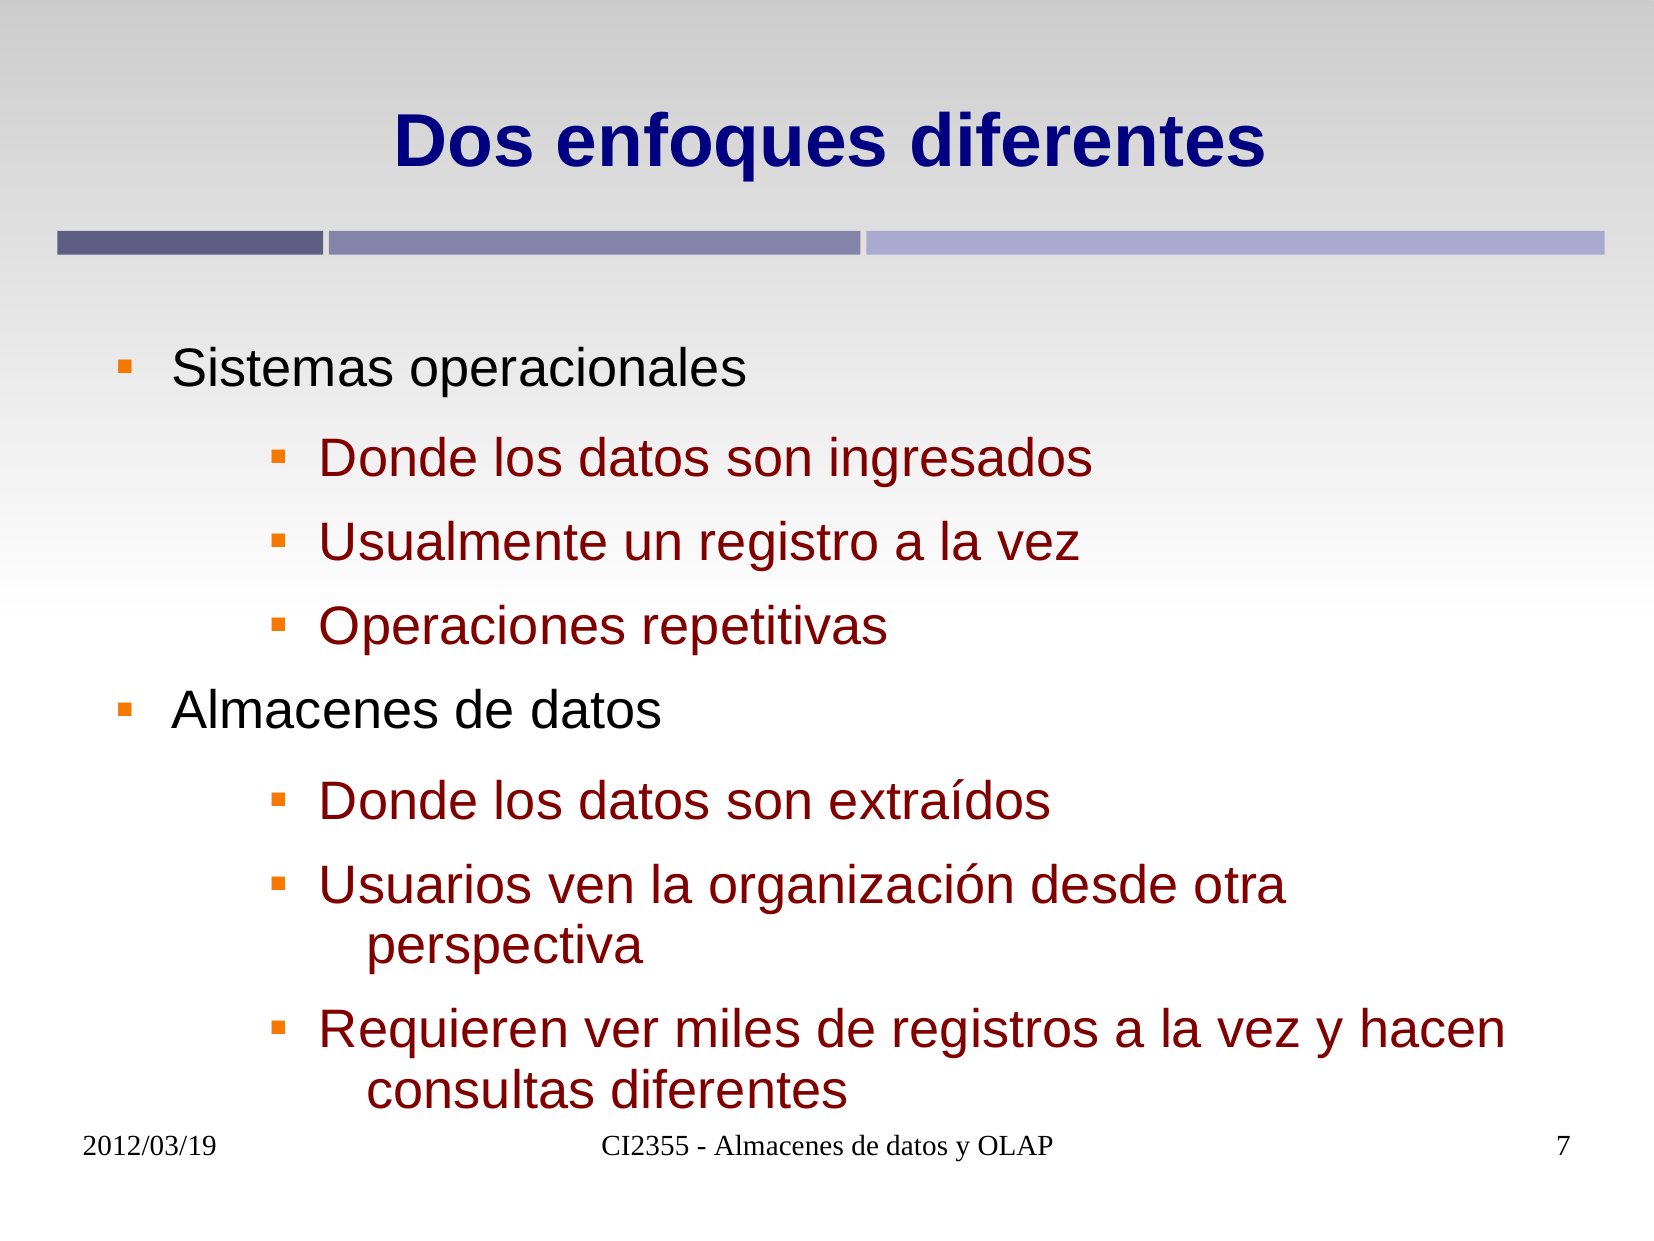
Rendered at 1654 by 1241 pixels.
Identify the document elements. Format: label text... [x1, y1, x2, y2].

list Sistemas operacionales Donde los datos son ingresados Usualmente un registro a la vez Operaciones repetitivas Almacenes de datos Donde los datos son extraídos Usuarios ven la organización desde otra perspectiva Requieren ver miles de registros a la vez y hacen consultas diferentes [82, 337, 1571, 1121]
title Dos enfoques diferentes [86, 55, 1576, 226]
